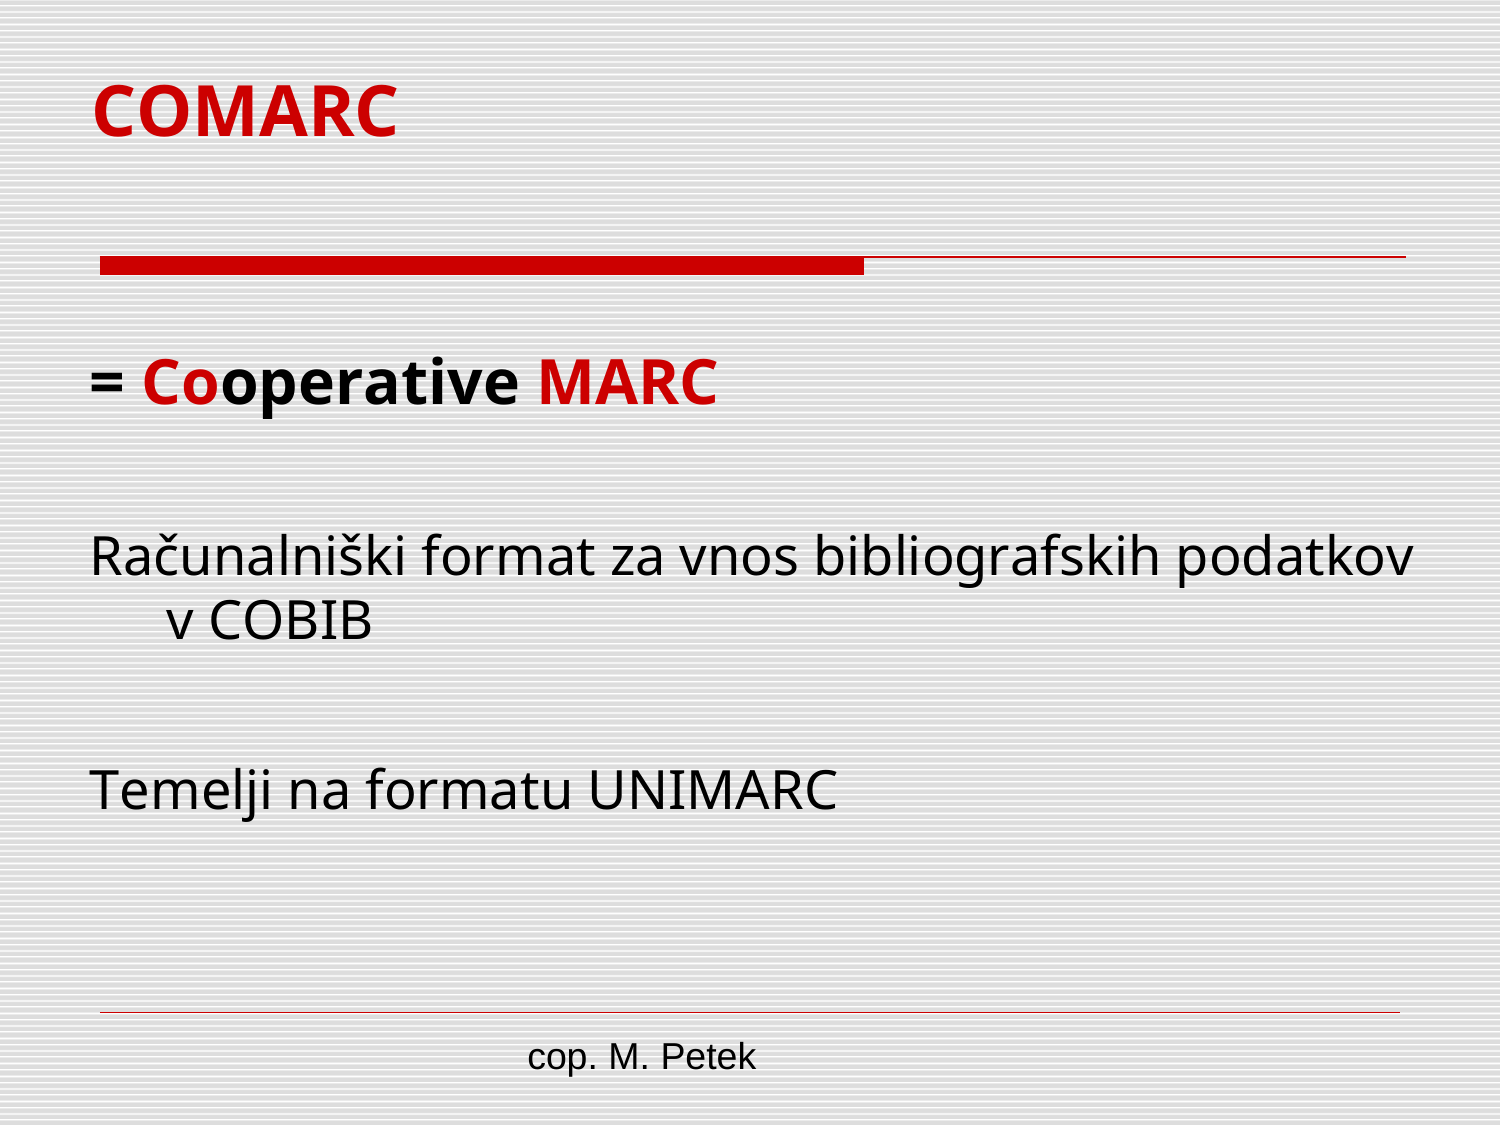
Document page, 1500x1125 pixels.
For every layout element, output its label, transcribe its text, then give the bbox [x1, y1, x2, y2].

picture [0, 0, 1500, 1125]
title COMARC [76, 58, 1427, 243]
list = Cooperative MARC Računalniški format za vnos bibliografskih podatkov v COBIB Temelji na formatu UNIMARC [74, 243, 1459, 1125]
